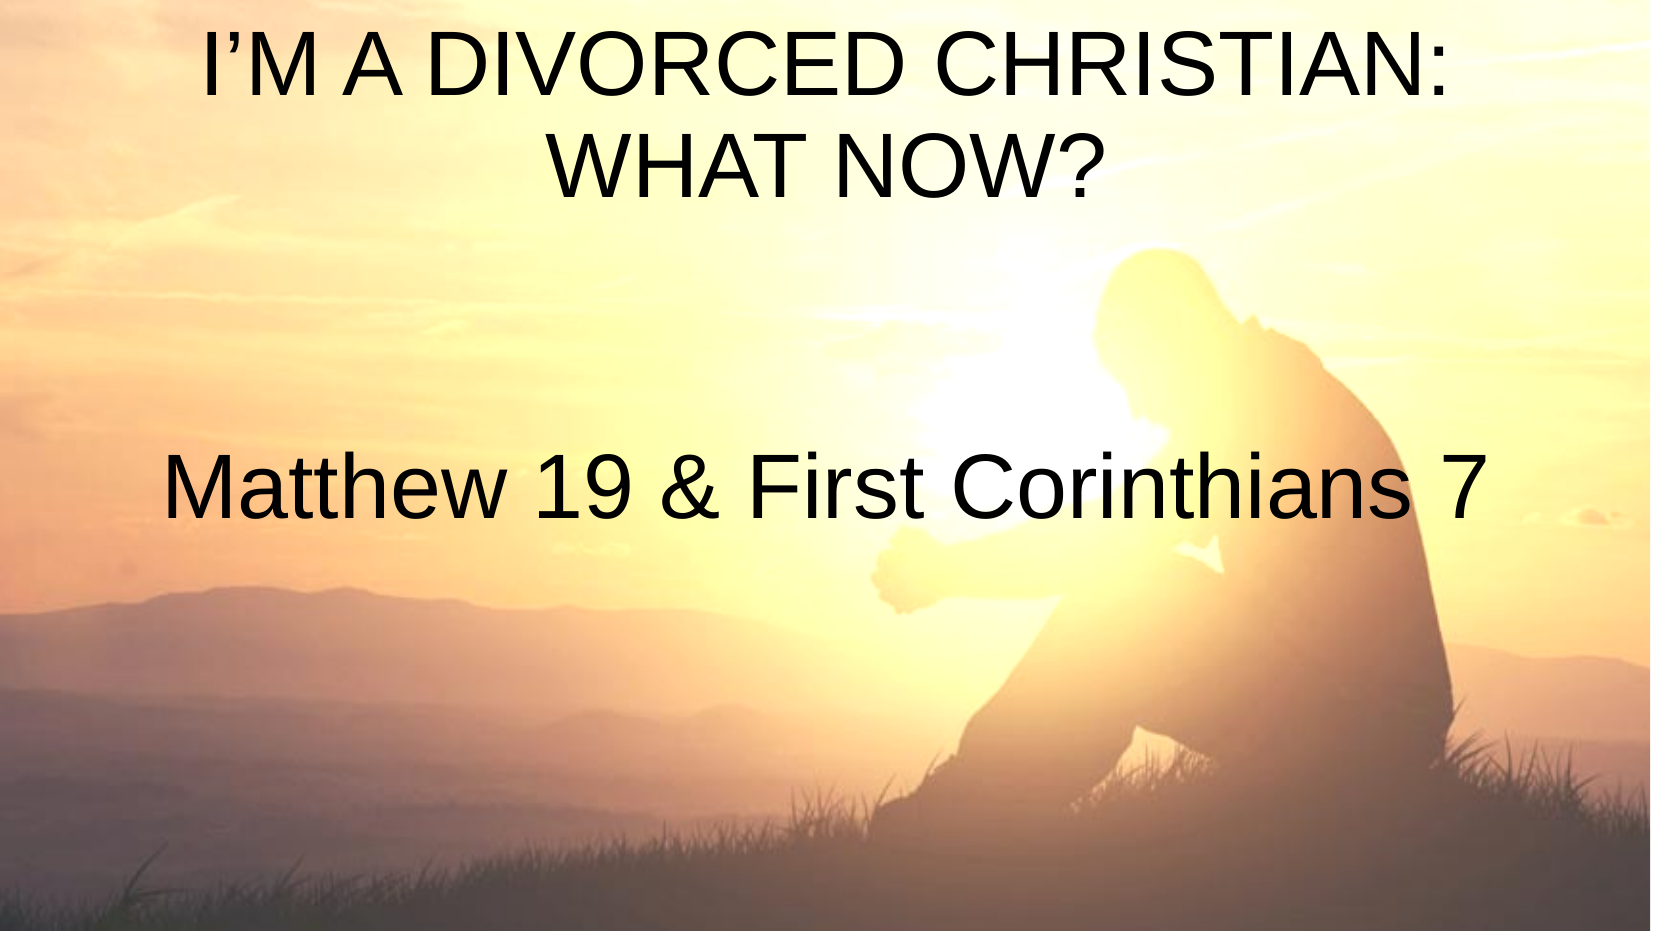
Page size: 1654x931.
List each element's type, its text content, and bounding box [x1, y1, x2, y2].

title I’M A DIVORCED CHRISTIAN: WHAT NOW? [82, 12, 1571, 217]
picture [0, 0, 1651, 931]
subtitle Matthew 19 & First Corinthians 7 [82, 217, 1571, 758]
